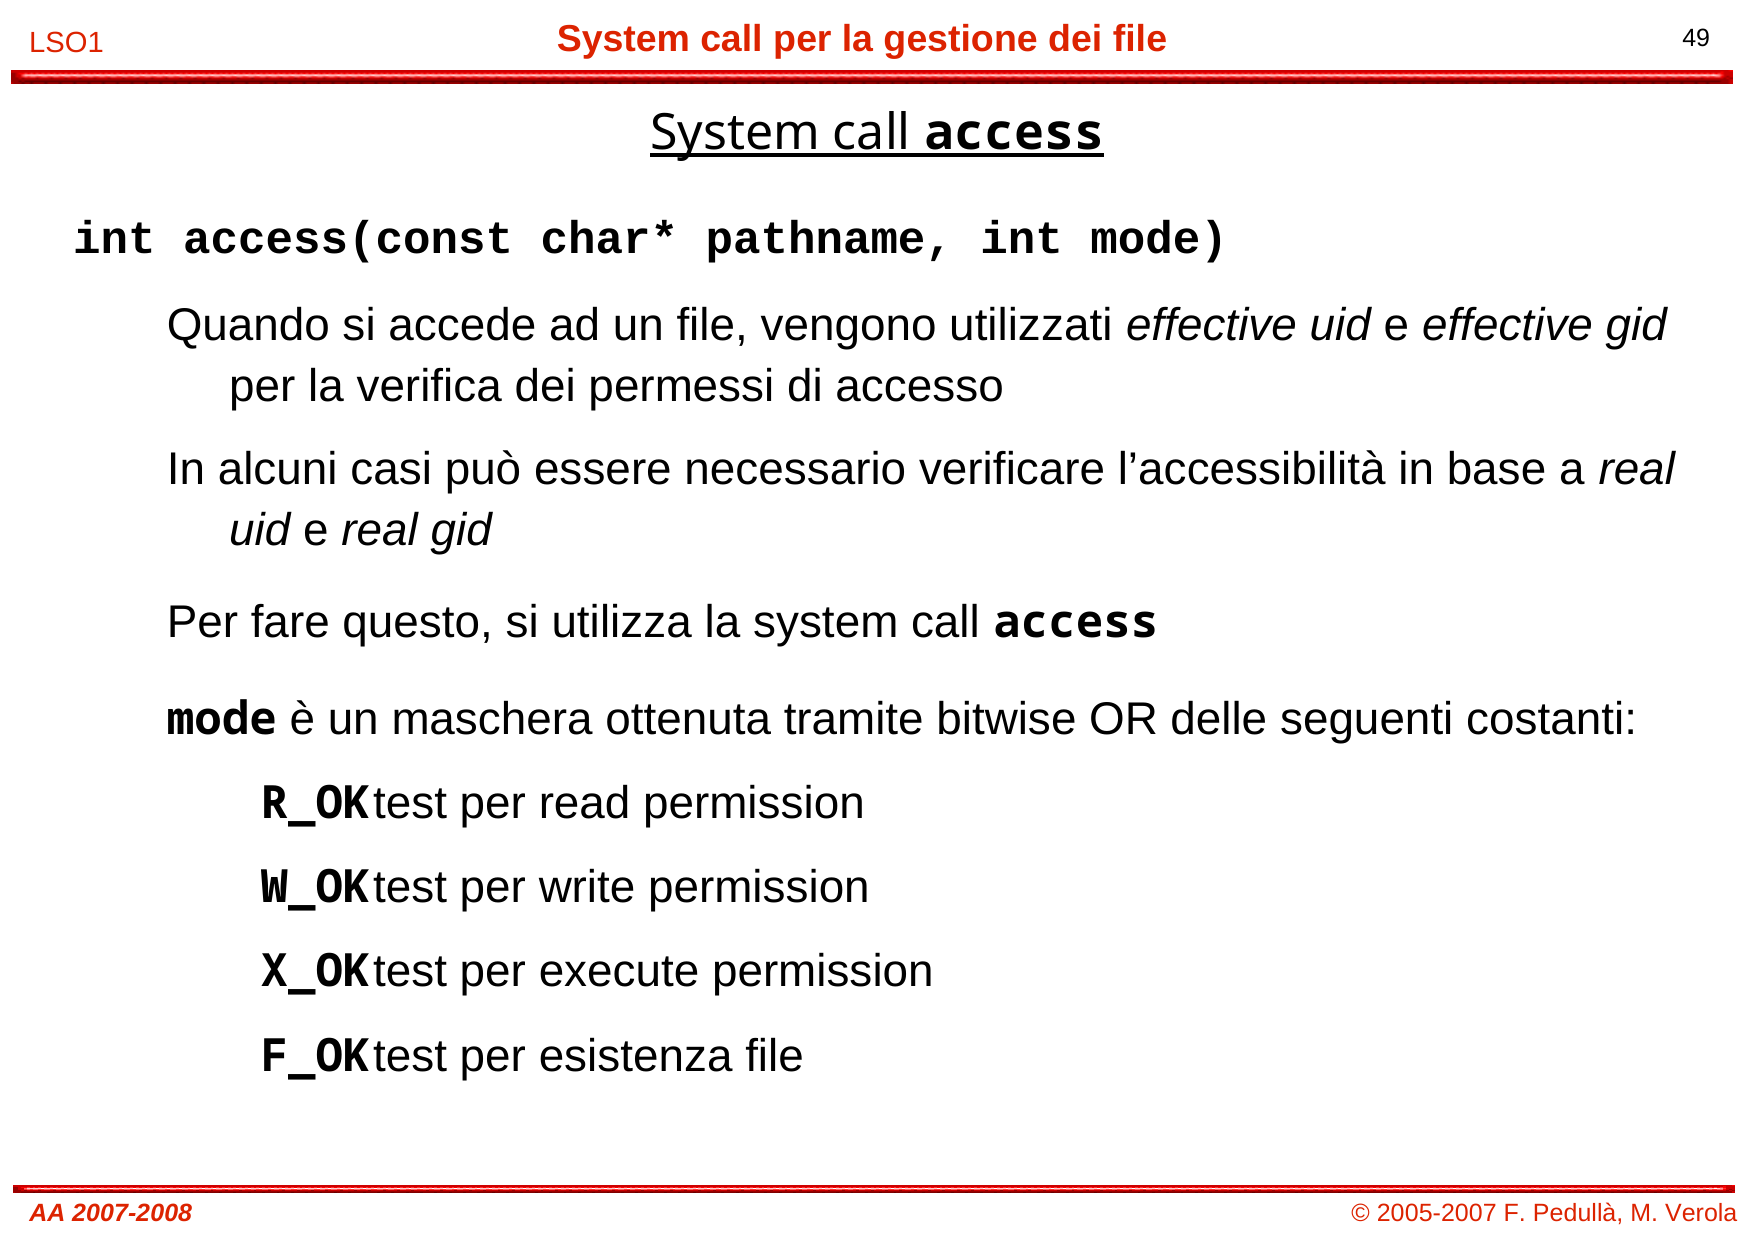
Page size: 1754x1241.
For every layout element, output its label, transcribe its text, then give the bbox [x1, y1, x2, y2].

title System call access [436, 84, 1319, 180]
picture [11, 70, 1733, 84]
picture [13, 1185, 1735, 1193]
list int access(const char* pathname, int mode) Quando si accede ad un file, vengono utilizzati effective uid e effective gid per la verifica dei permessi di accesso In alcuni casi può essere necessario verificare l’accessibilità in base a real uid e real gid Per fare questo, si utilizza la system call access mode è un maschera ottenuta tramite bitwise OR delle seguenti costanti: R_OK test per read permission W_OK test per write permission X_OK test per execute permission F_OK test per esistenza file [58, 204, 1696, 1119]
